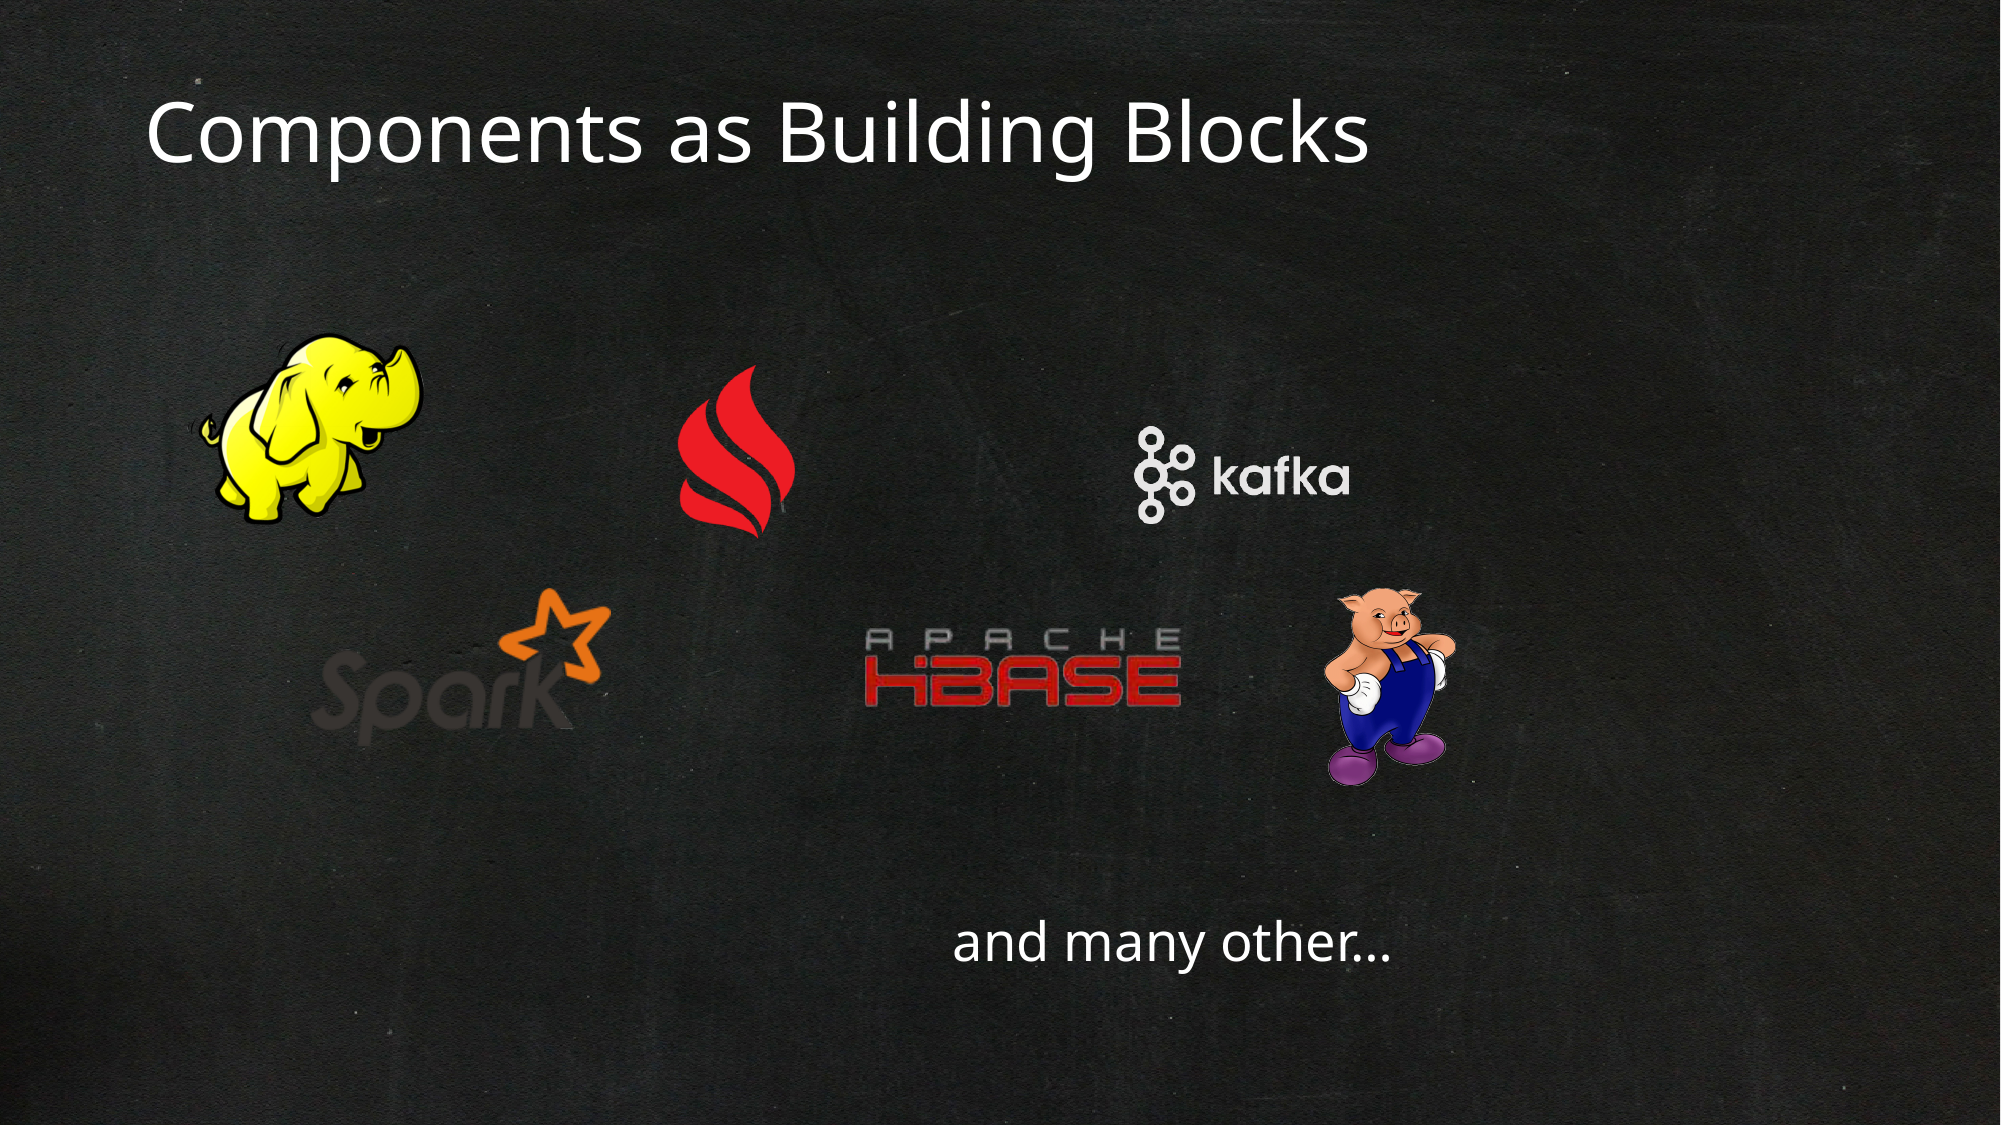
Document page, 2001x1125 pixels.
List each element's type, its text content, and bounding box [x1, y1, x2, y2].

picture [647, 365, 823, 541]
picture [310, 588, 611, 746]
picture [173, 313, 447, 541]
picture [1134, 426, 1349, 524]
picture [865, 627, 1181, 707]
picture [1324, 588, 1456, 786]
title and many other… [937, 889, 1577, 999]
text_box Components as Building Blocks [129, 27, 1855, 245]
